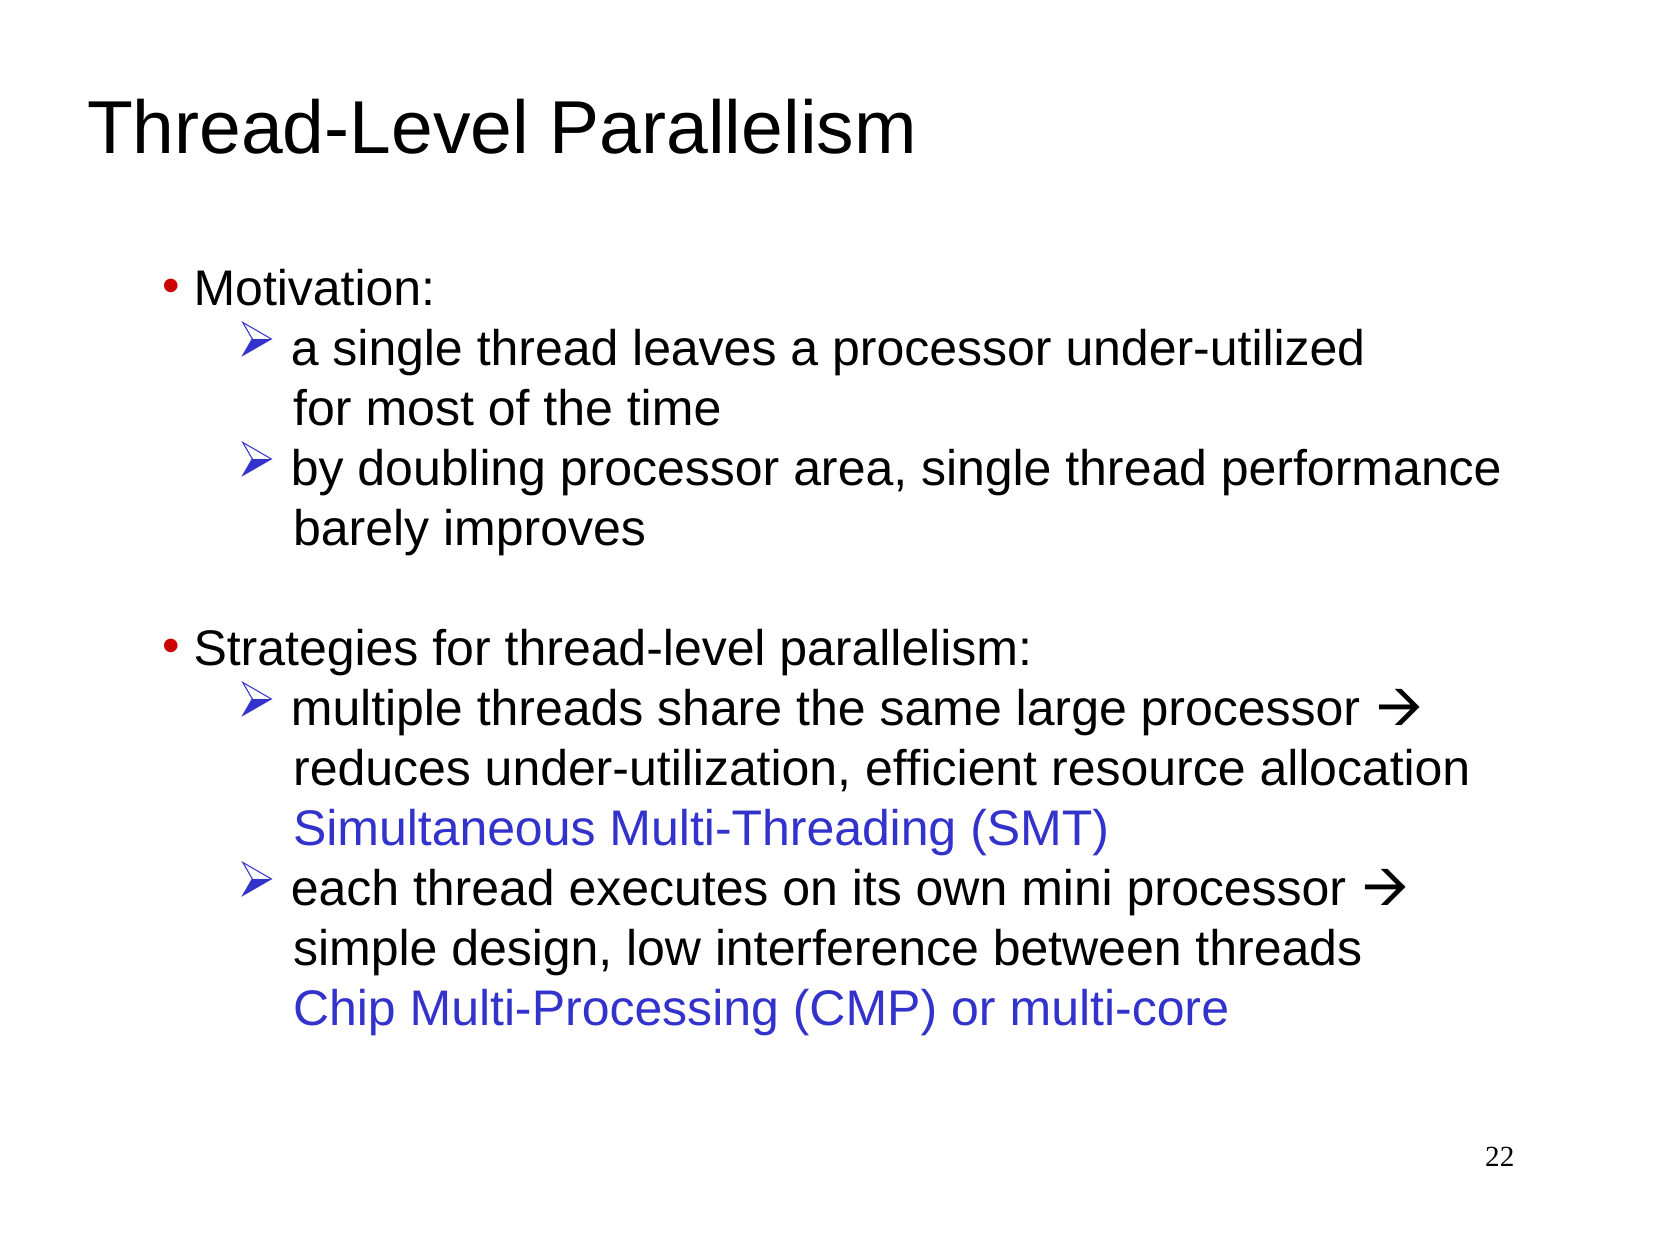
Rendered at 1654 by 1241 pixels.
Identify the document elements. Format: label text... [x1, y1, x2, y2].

text_box Thread-Level Parallelism [72, 71, 933, 177]
text_box Motivation: a single thread leaves a processor under-utilized for most of the time by doubling processor area, single thread performance barely improves Strategies for thread-level parallelism: multiple threads share the same large processor  reduces under-utilization, efficient resource allocation Simultaneous Multi-Threading (SMT) each thread executes on its own mini processor  simple design, low interference between threads Chip Multi-Processing (CMP) or multi-core [147, 247, 1518, 1044]
text_box <number> [1184, 1129, 1530, 1213]
